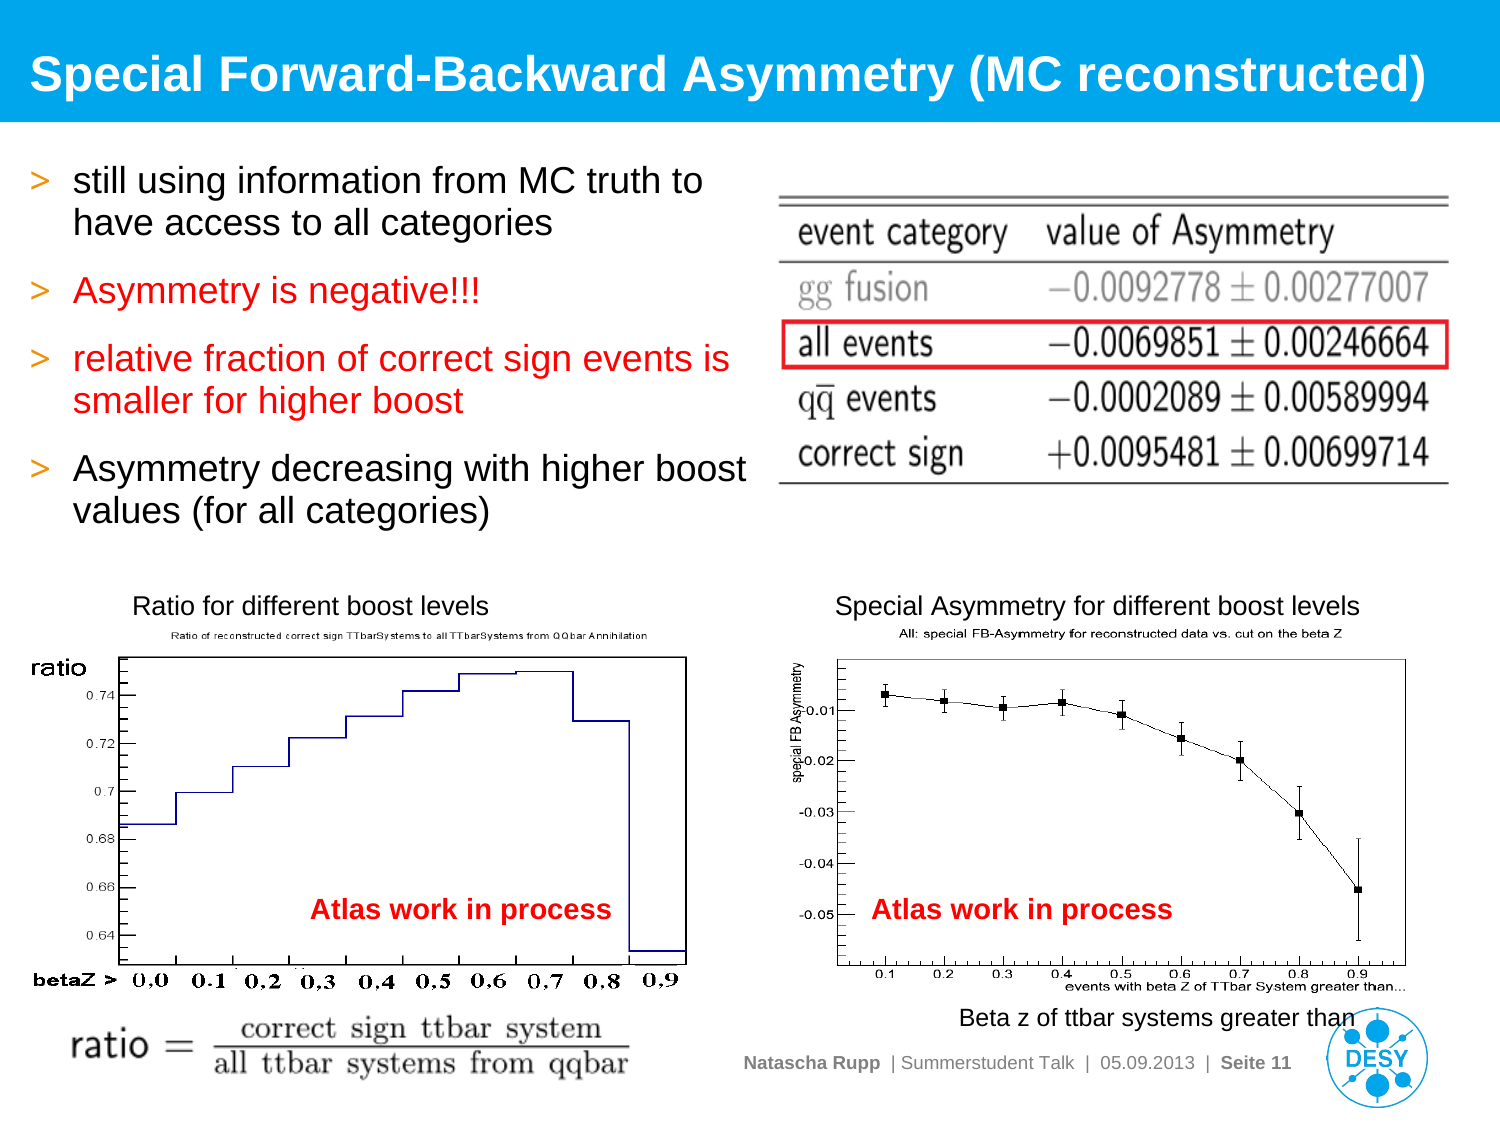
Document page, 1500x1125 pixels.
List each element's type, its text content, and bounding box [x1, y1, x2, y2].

picture [767, 644, 1477, 1004]
list still using information from MC truth to have access to all categories Asymmetry is negative!!! relative fraction of correct sign events is smaller for higher boost Asymmetry decreasing with higher boost values (for all categories) [29, 159, 768, 532]
picture [1326, 1057, 1428, 1108]
text_box Atlas work in process [856, 885, 1211, 935]
picture [1350, 1057, 1357, 1064]
picture [767, 177, 1471, 503]
picture [0, 620, 709, 1093]
list Beta z of ttbar systems greater than [915, 1003, 1500, 1057]
title Special Forward-Backward Asymmetry (MC reconstructed) [29, 29, 1488, 119]
list Special Asymmetry for different boost levels [791, 590, 1500, 644]
text_box Atlas work in process [295, 885, 650, 935]
list Ratio for different boost levels [88, 590, 791, 644]
